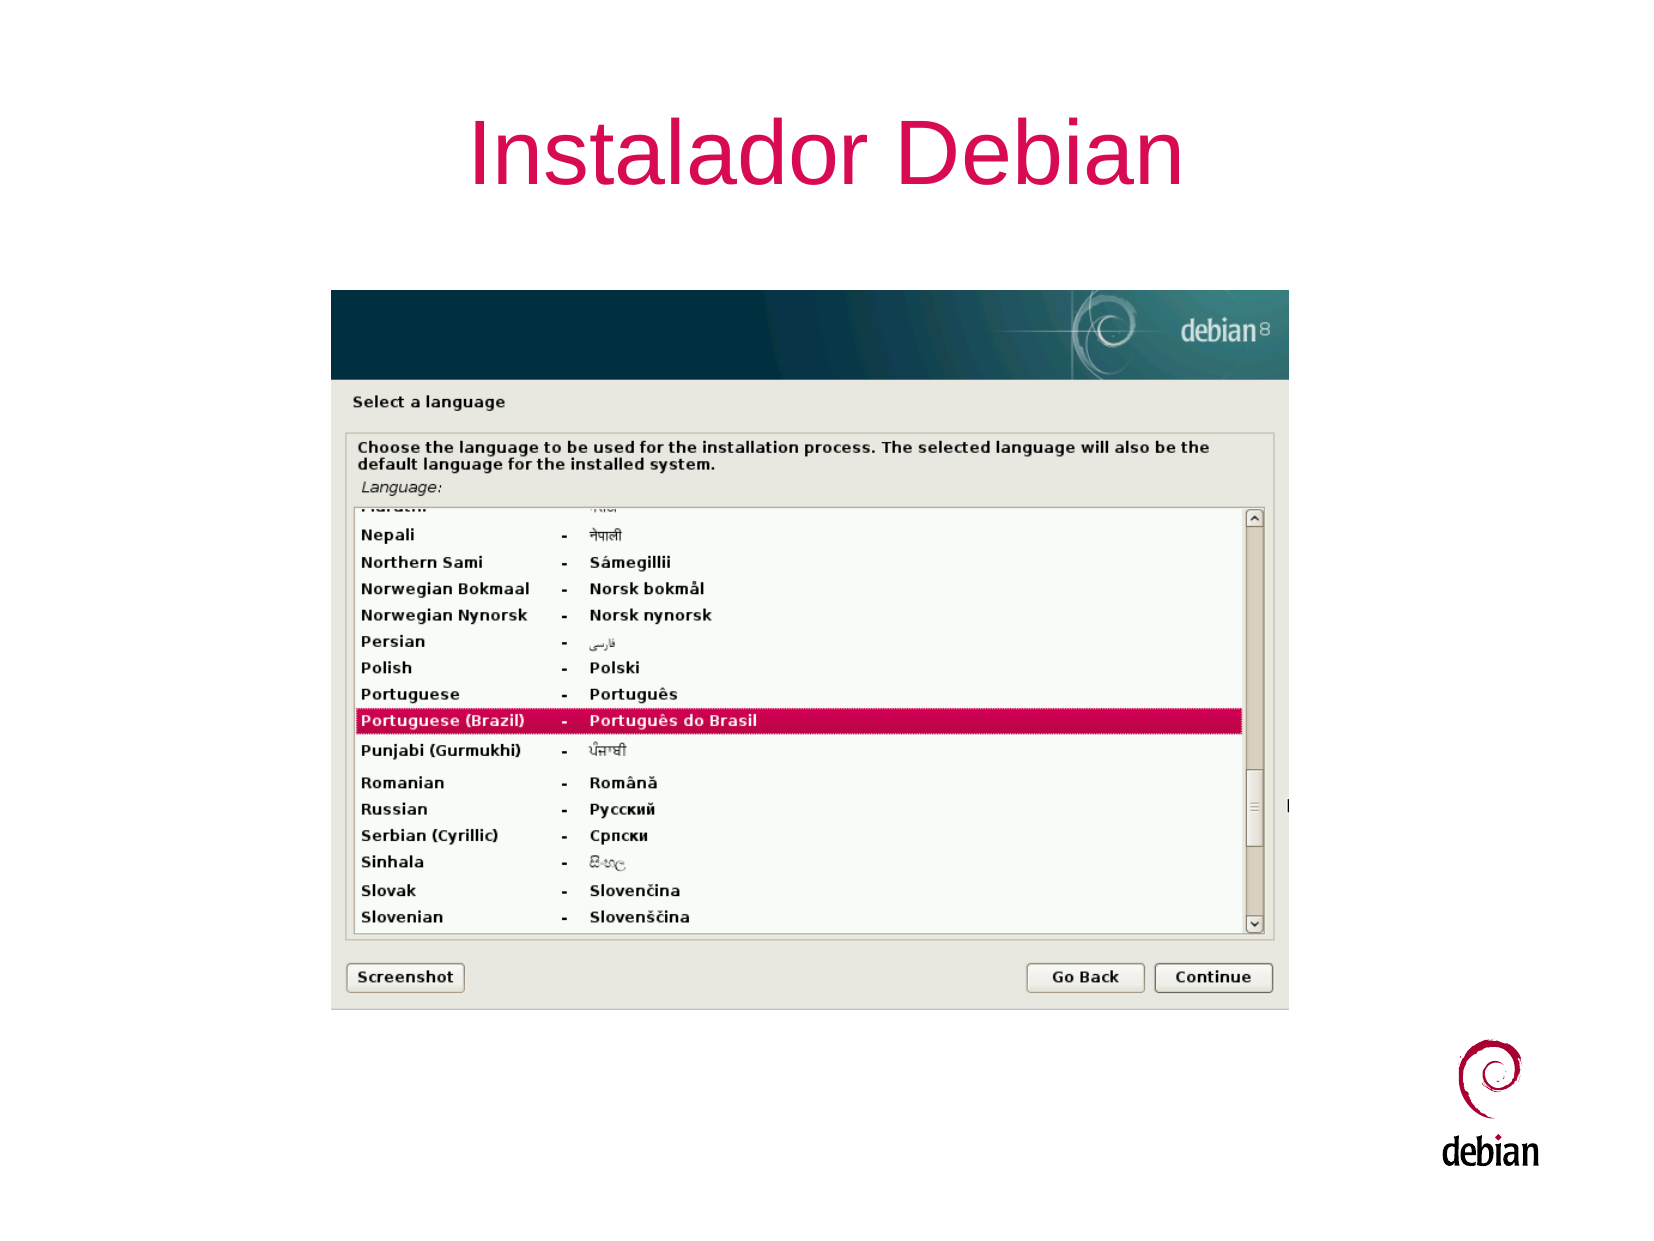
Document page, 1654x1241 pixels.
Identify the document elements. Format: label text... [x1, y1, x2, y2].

picture [331, 290, 1289, 1010]
title Instalador Debian [82, 49, 1571, 257]
